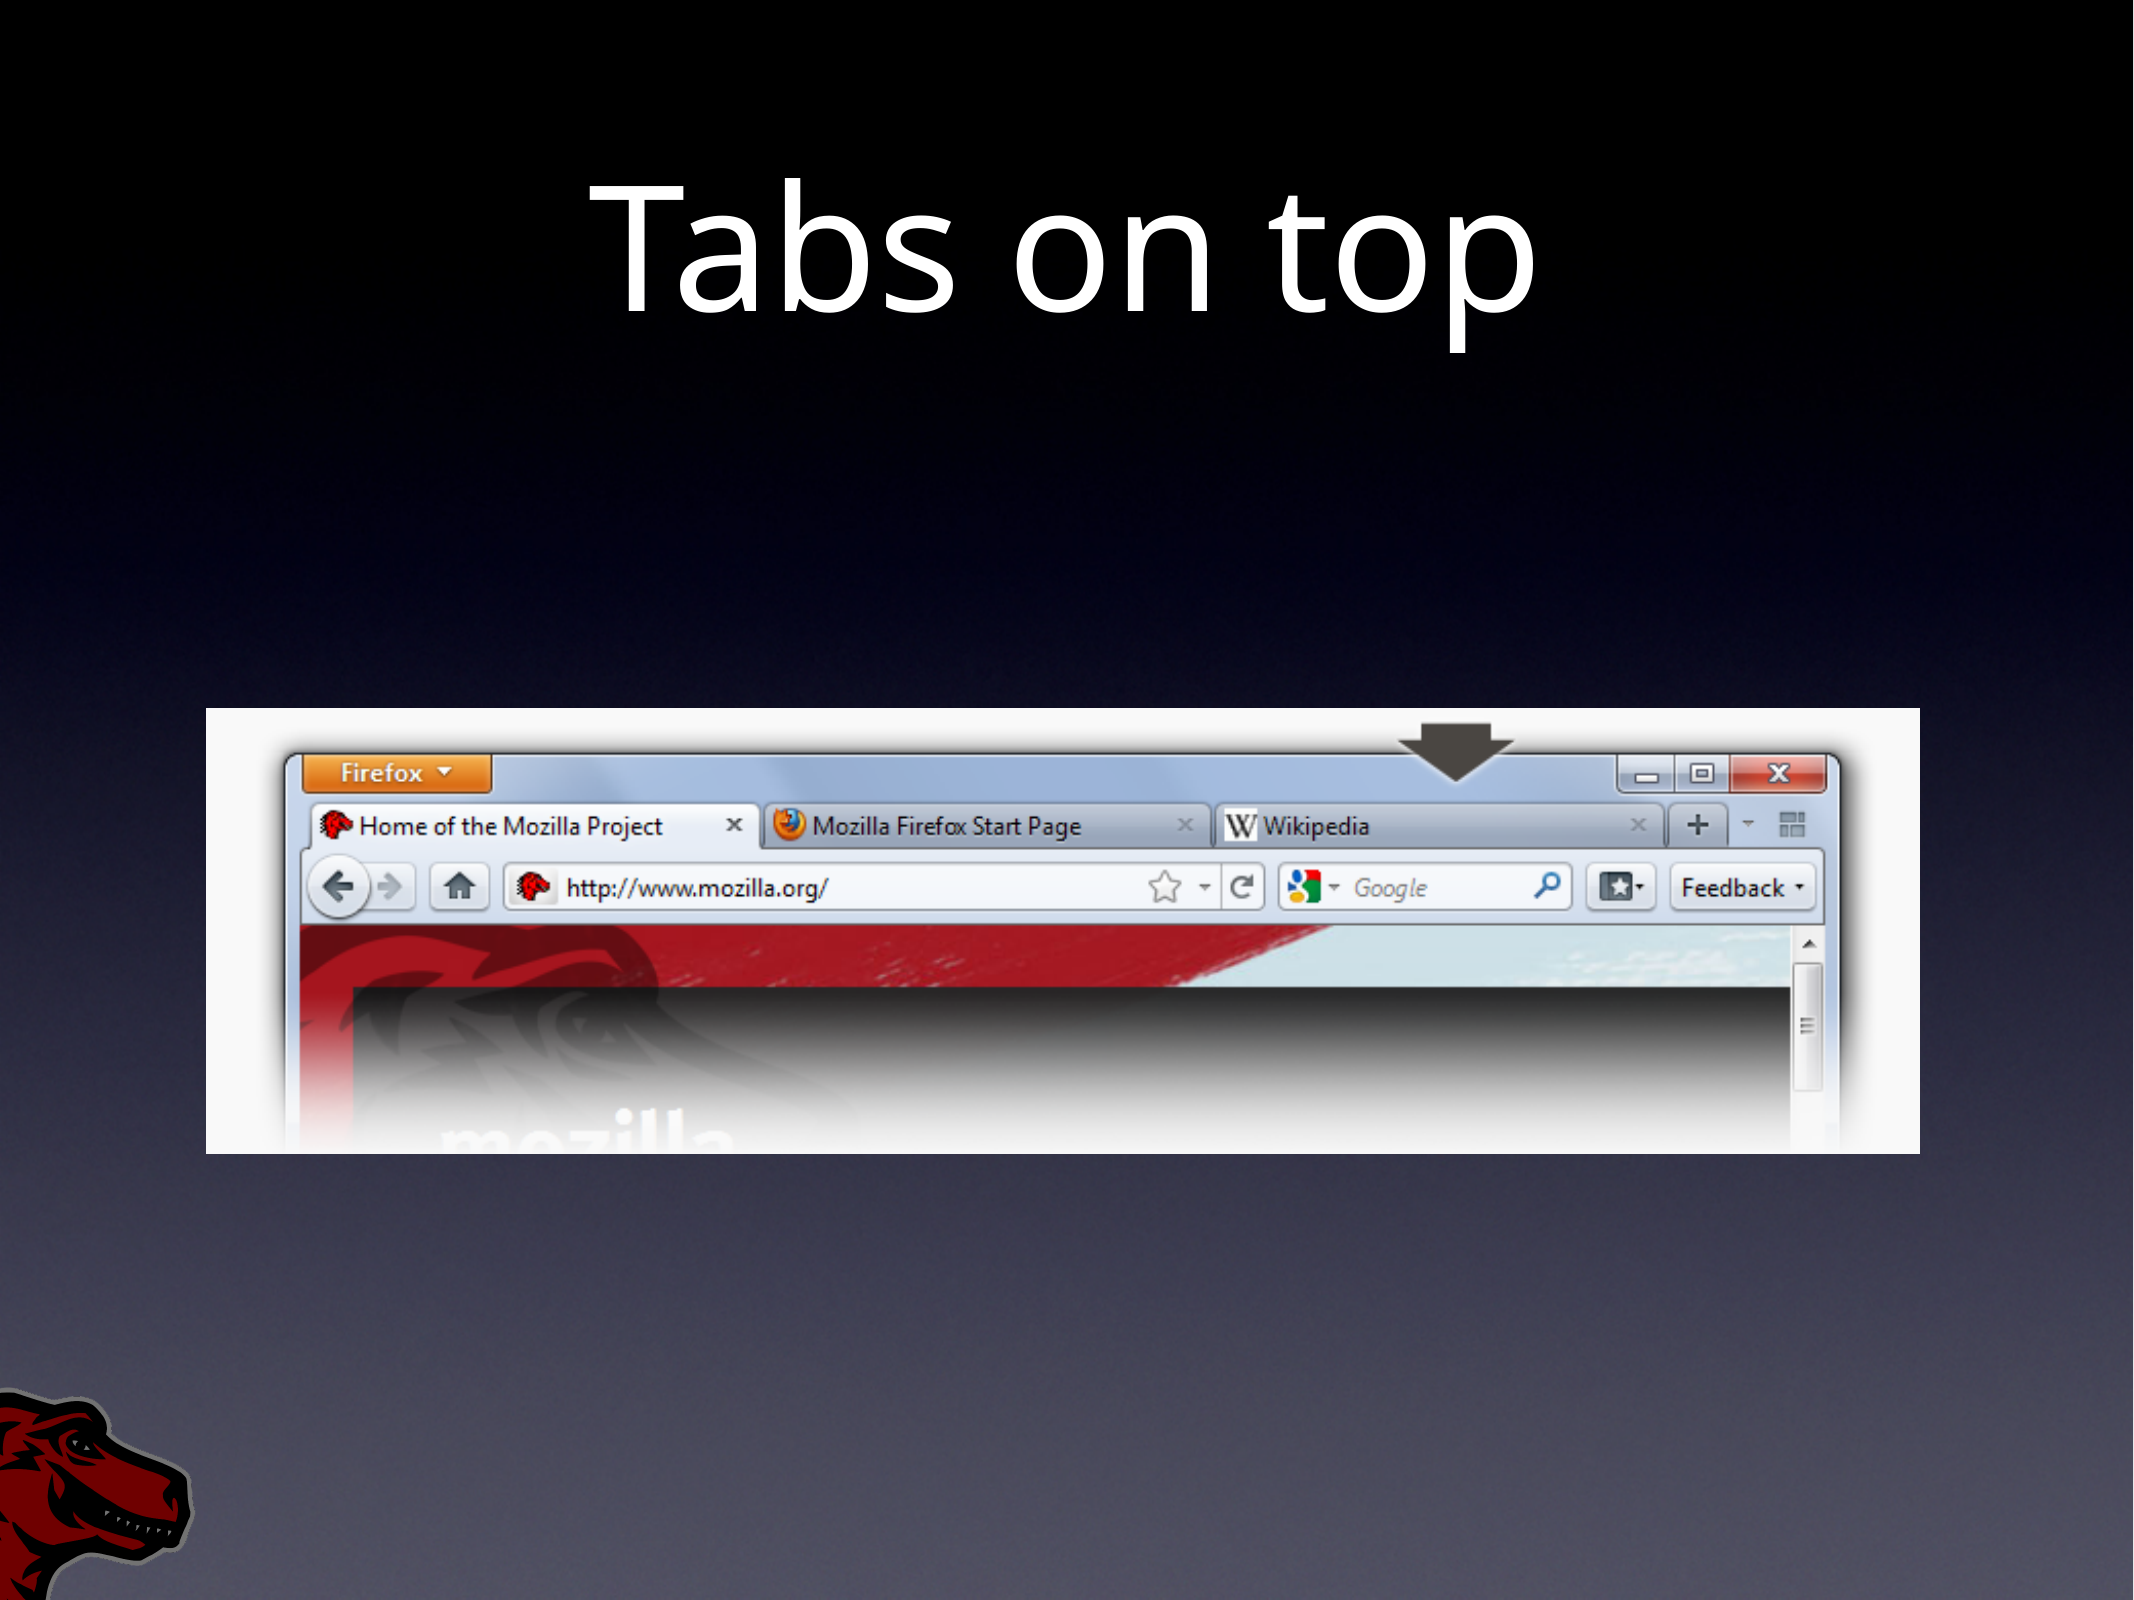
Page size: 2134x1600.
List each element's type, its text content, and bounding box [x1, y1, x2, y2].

title Tabs on top [208, 23, 1925, 460]
picture [0, 0, 2134, 1600]
